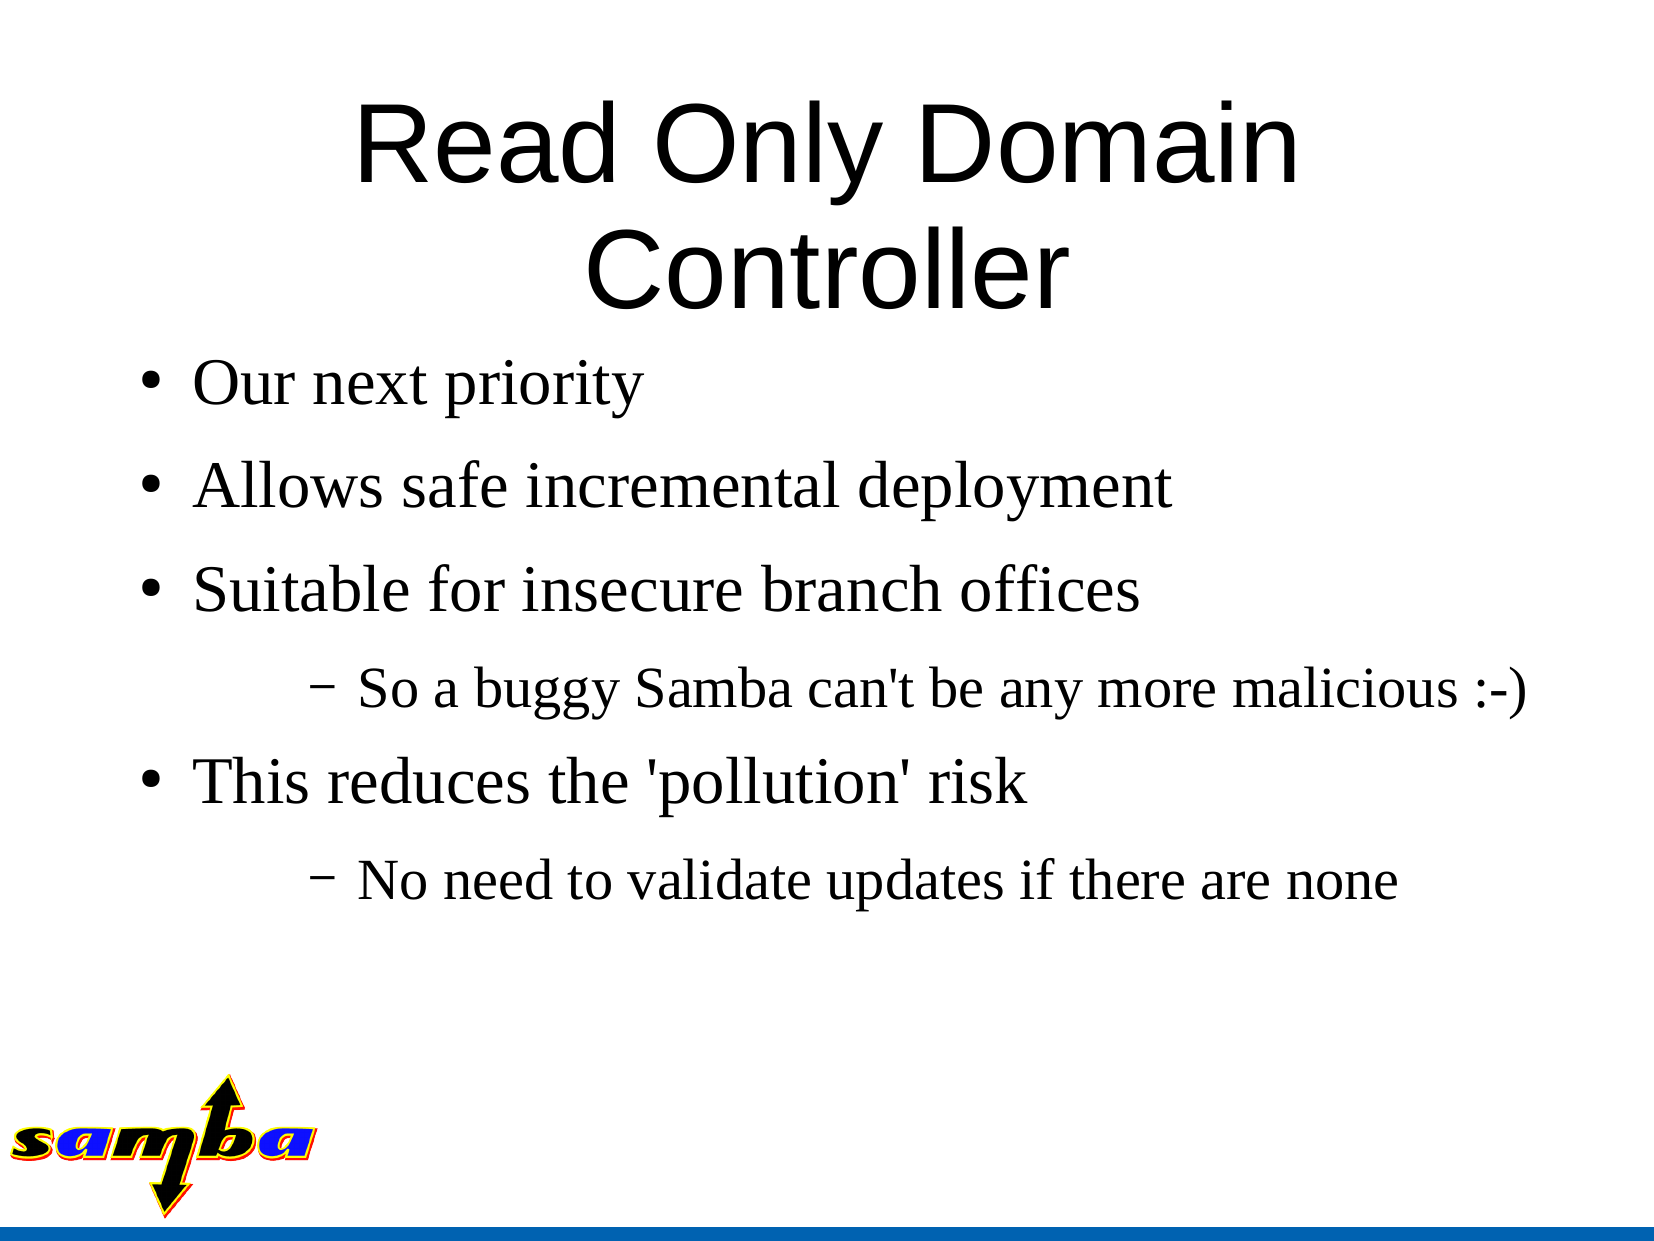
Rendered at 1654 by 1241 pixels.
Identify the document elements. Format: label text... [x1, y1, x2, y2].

title Read Only Domain Controller [121, 66, 1534, 344]
list Our next priority Allows safe incremental deployment Suitable for insecure branch offices So a buggy Samba can't be any more malicious :-) This reduces the 'pollution' risk No need to validate updates if there are none [121, 344, 1534, 1112]
picture [9, 1074, 319, 1219]
